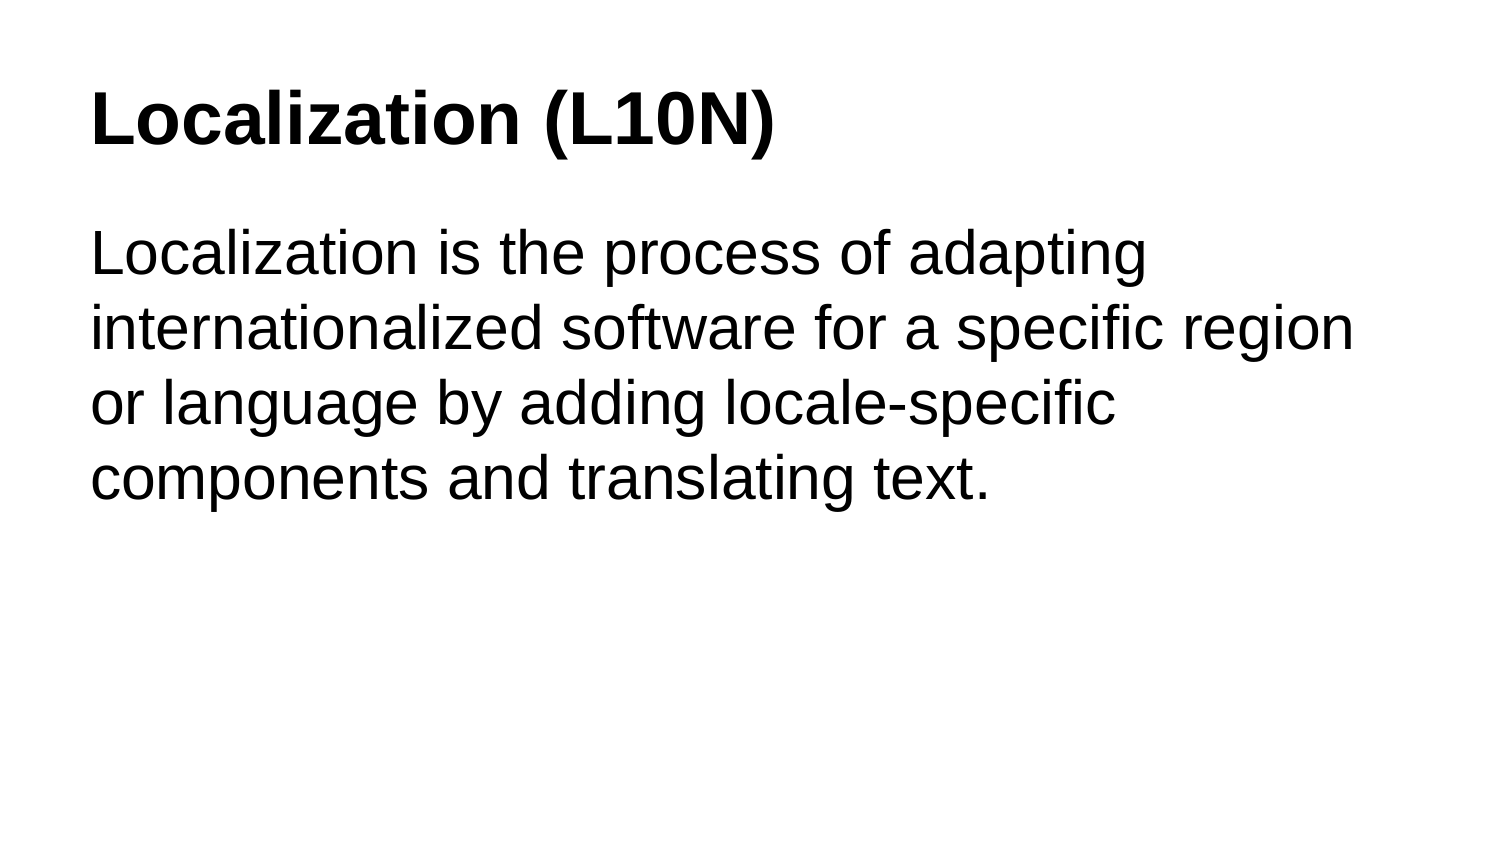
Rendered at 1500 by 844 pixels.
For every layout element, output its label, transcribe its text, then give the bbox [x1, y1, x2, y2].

list Localization is the process of adapting internationalized software for a specific region or language by adding locale-specific components and translating text. [75, 196, 1425, 808]
title Localization (L10N) [75, 33, 1425, 175]
